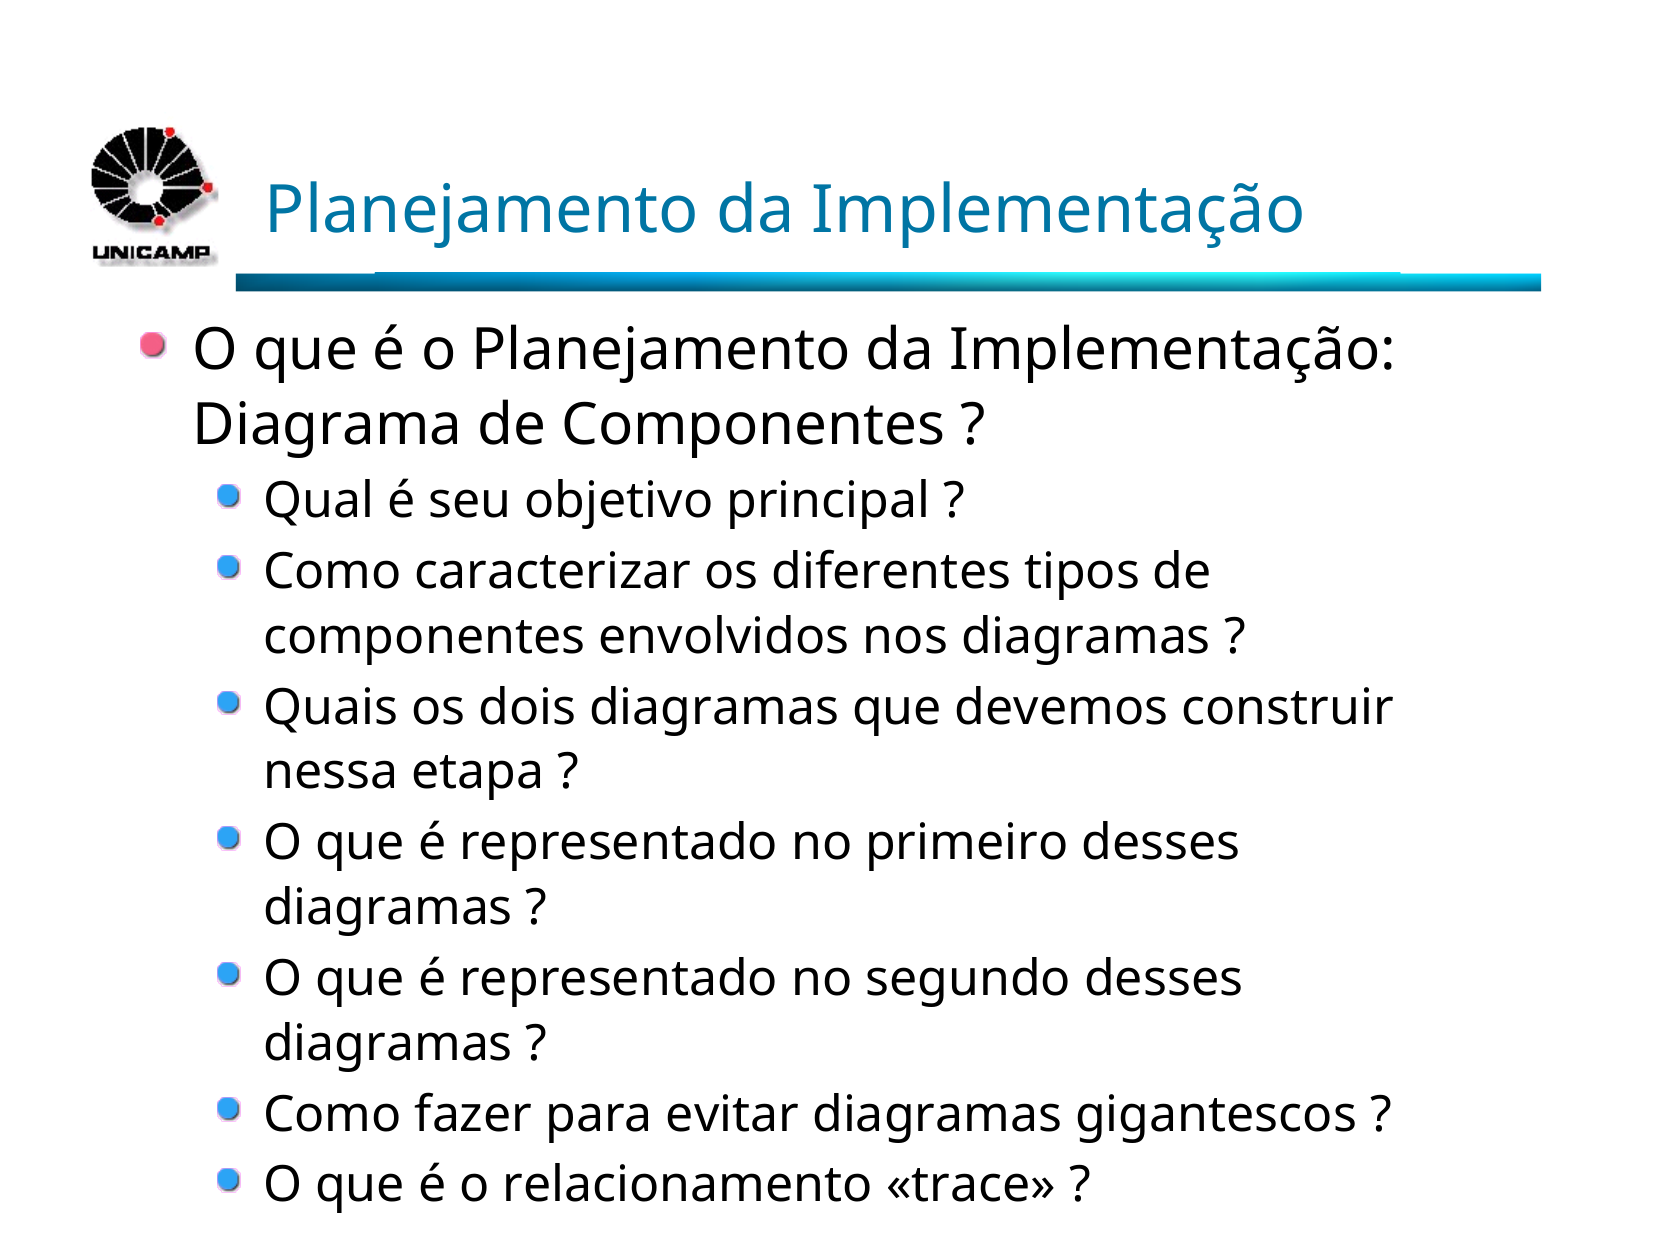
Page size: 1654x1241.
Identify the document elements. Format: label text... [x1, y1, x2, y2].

picture [125, 272, 1654, 295]
list O que é o Planejamento da Implementação: Diagrama de Componentes ? Qual é seu objetivo principal ? Como caracterizar os diferentes tipos de componentes envolvidos nos diagramas ? Quais os dois diagramas que devemos construir nessa etapa ? O que é representado no primeiro desses diagramas ? O que é representado no segundo desses diagramas ? Como fazer para evitar diagramas gigantescos ? O que é o relacionamento «trace» ? [121, 309, 1534, 1167]
picture [216, 1167, 242, 1194]
title Planejamento da Implementação [264, 57, 1534, 250]
